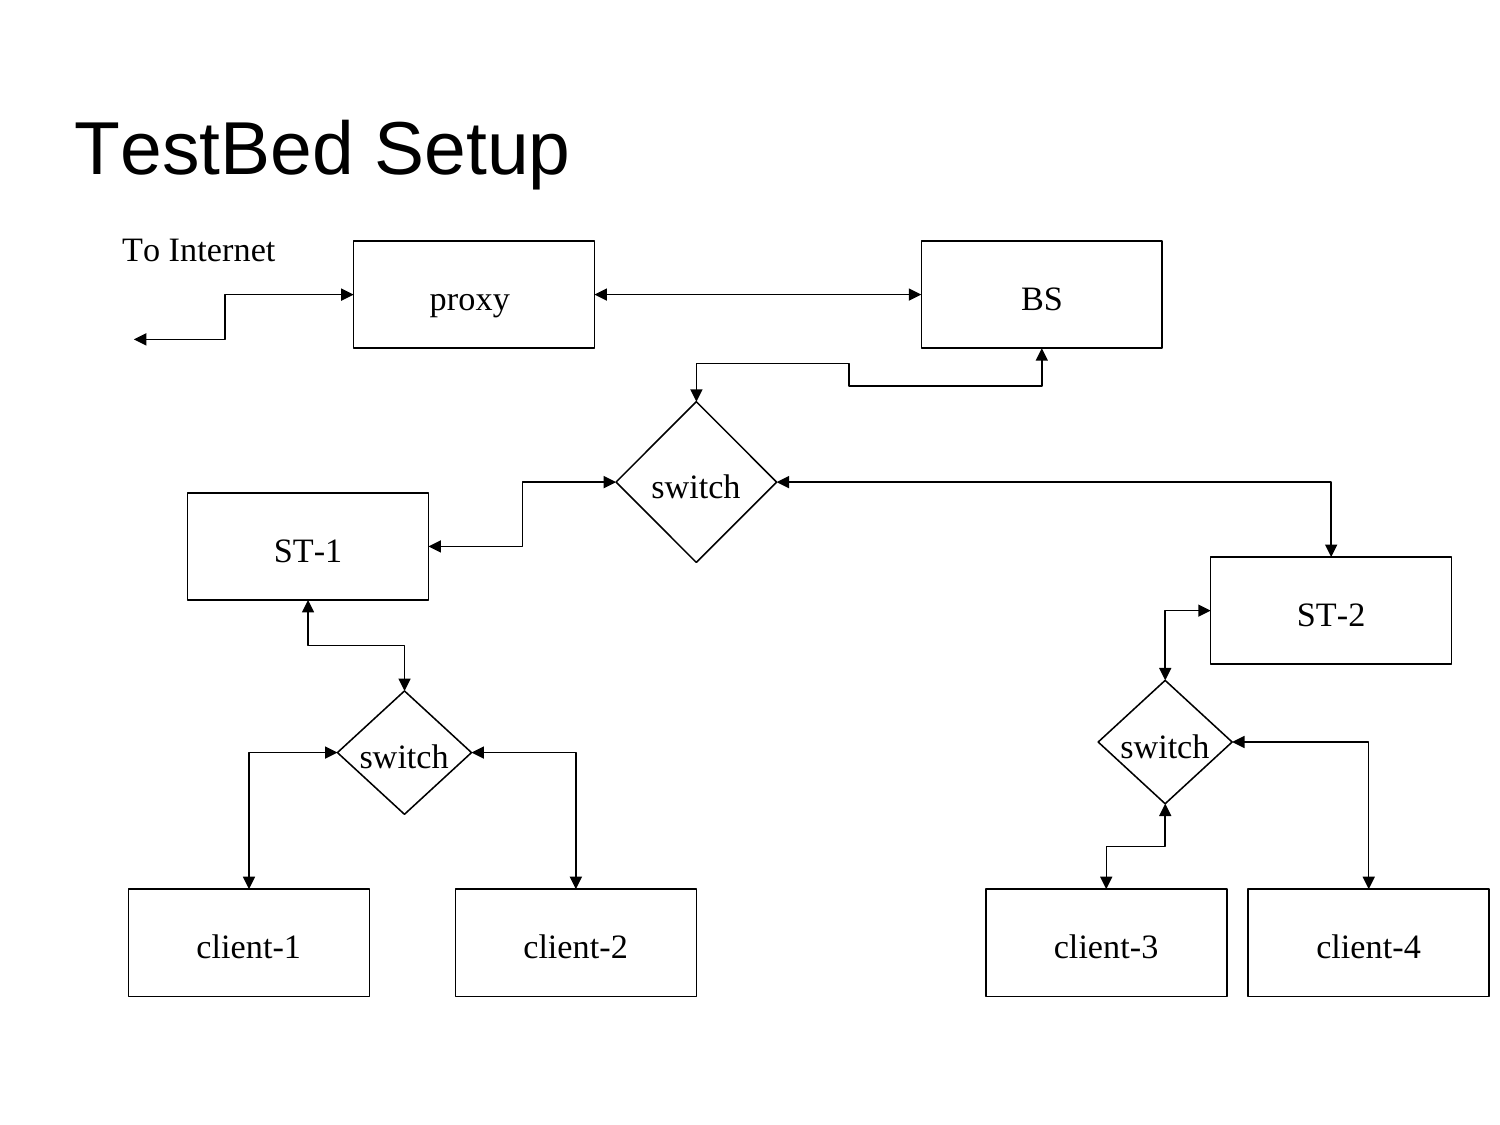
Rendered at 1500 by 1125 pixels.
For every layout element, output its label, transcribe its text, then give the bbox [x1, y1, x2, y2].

text_box BS [921, 240, 1163, 349]
text_box To Internet [107, 214, 349, 279]
text_box client-2 [455, 889, 697, 997]
text_box proxy [353, 240, 595, 349]
text_box client-1 [128, 889, 370, 997]
text_box ST-1 [187, 492, 429, 601]
text_box client-4 [1248, 889, 1490, 997]
text_box client-3 [985, 889, 1227, 997]
text_box switch [1098, 680, 1232, 804]
text_box switch [616, 402, 777, 563]
title TestBed Setup [74, 44, 1425, 233]
text_box switch [337, 691, 472, 815]
text_box ST-2 [1210, 557, 1452, 665]
